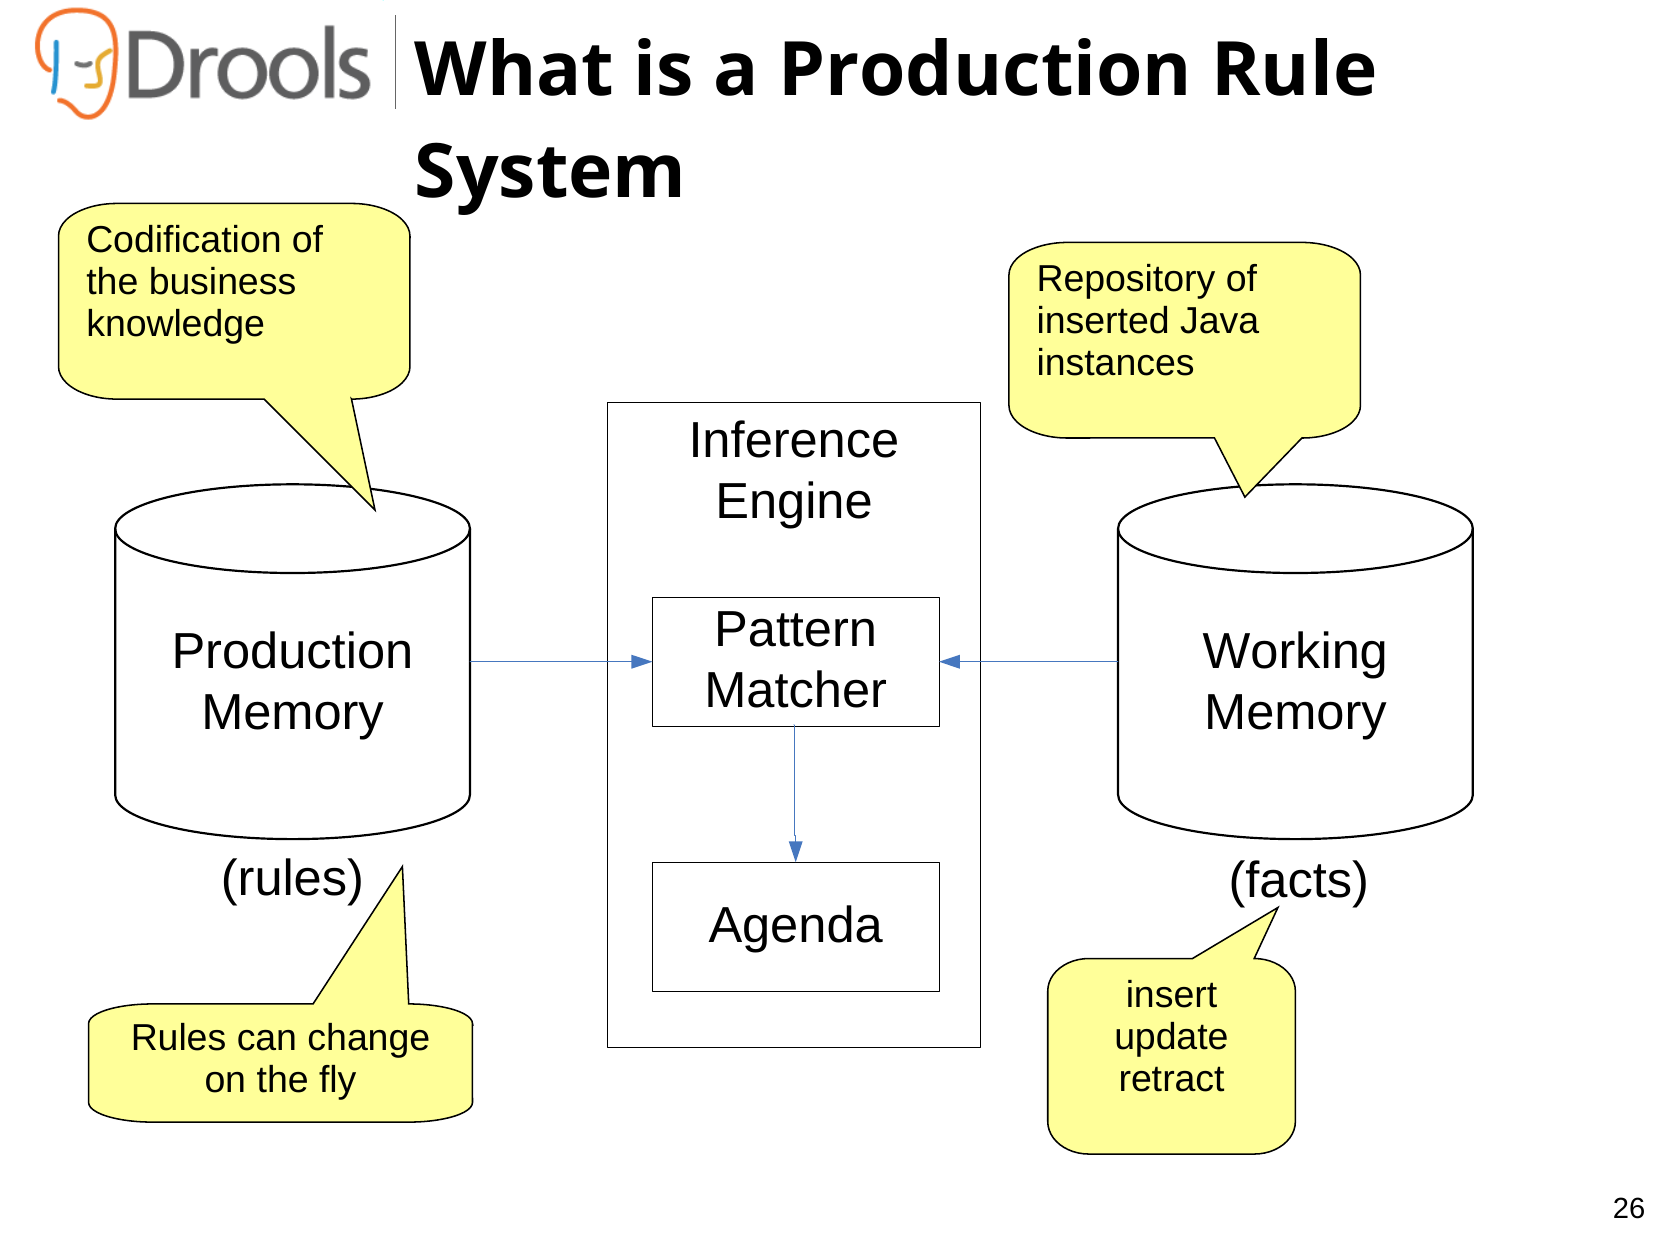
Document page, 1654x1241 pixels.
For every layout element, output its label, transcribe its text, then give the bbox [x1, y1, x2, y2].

text_box Repository of inserted Java instances [1008, 242, 1361, 498]
picture [29, 0, 384, 126]
text_box insert update retract [1047, 907, 1296, 1155]
text_box Rules can change on the fly [88, 866, 473, 1123]
text_box Codification of the business knowledge [58, 203, 410, 511]
title What is a Production Rule System [400, 0, 1630, 227]
chart [110, 398, 1478, 1051]
